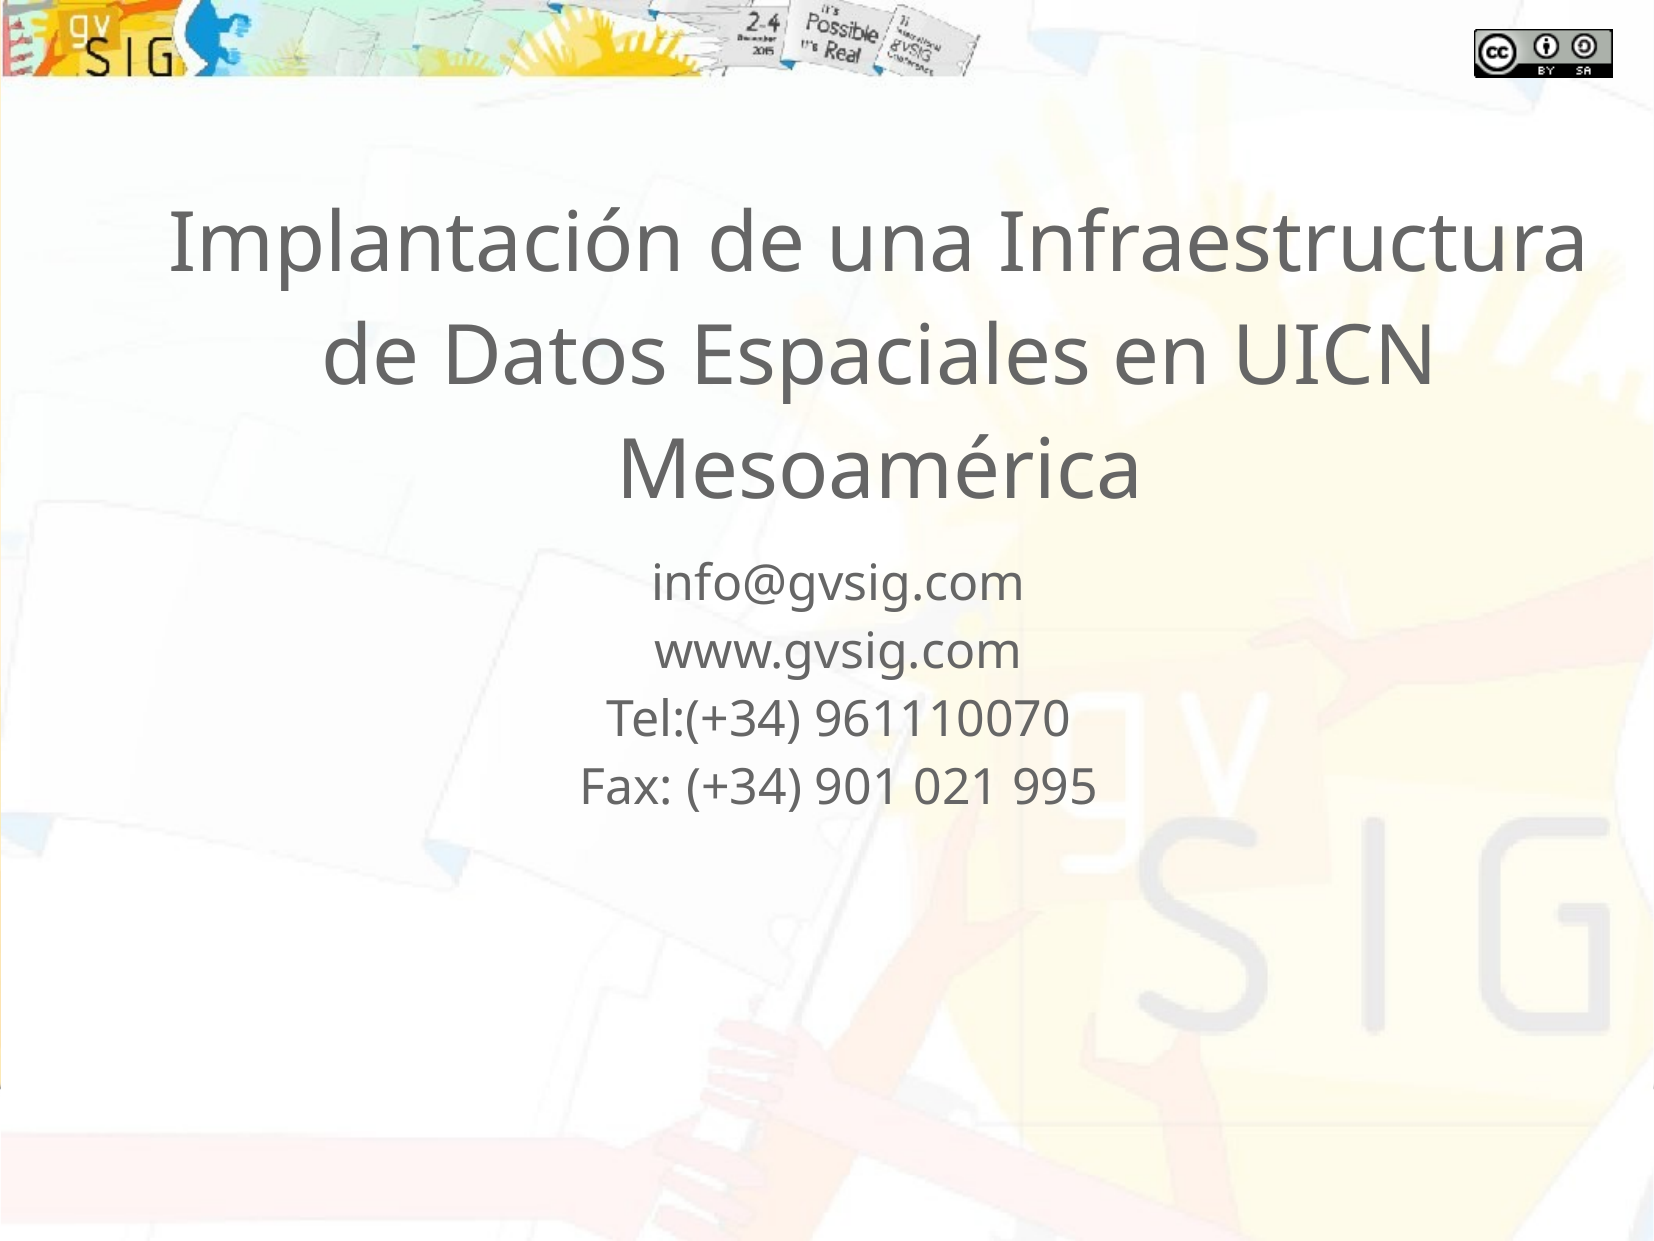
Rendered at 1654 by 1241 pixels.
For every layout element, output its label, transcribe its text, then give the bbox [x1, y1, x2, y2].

title info@gvsig.com www.gvsig.com Tel:(+34) 961110070 Fax: (+34) 901 021 995 [124, 566, 1554, 801]
title Implantación de una Infraestructura de Datos Espaciales en UICN Mesoamérica [165, 206, 1595, 499]
picture [0, 0, 1654, 1241]
